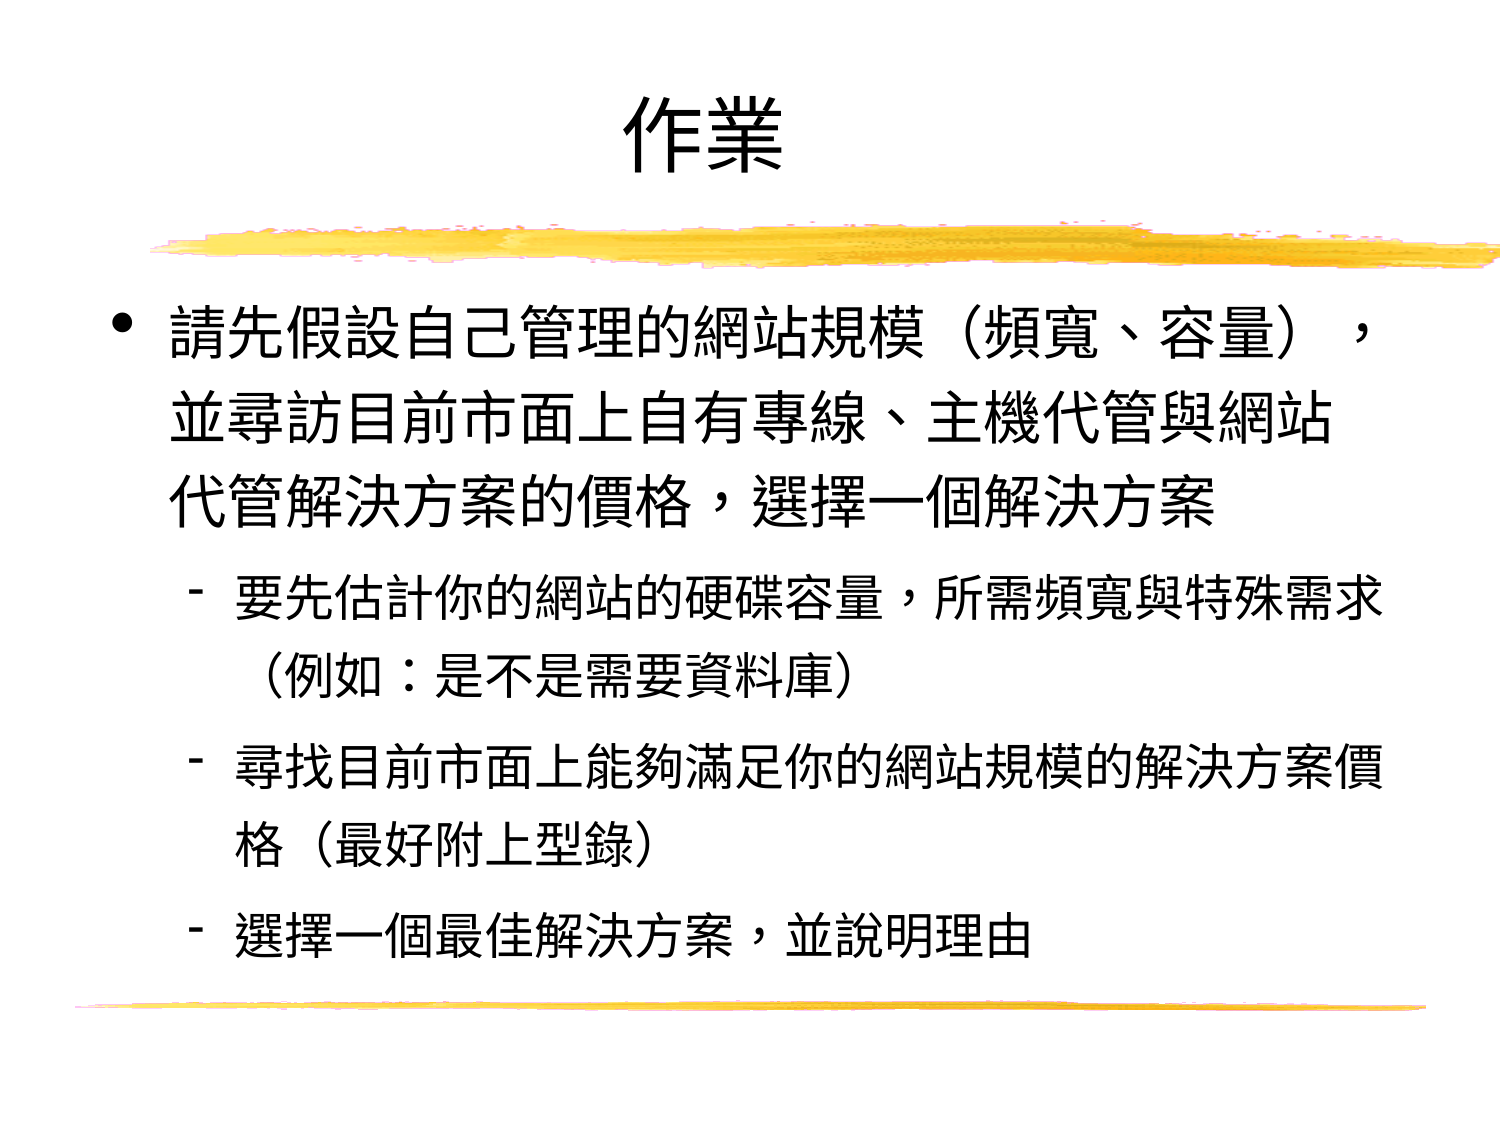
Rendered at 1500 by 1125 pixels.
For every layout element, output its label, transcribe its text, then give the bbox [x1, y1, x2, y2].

picture [75, 999, 1426, 1013]
picture [150, 215, 1500, 279]
list 請先假設自己管理的網站規模（頻寬、容量），並尋訪目前市面上自有專線、主機代管與網站代管解決方案的價格，選擇一個解決方案 要先估計你的網站的硬碟容量，所需頻寬與特殊需求（例如：是不是需要資料庫） 尋找目前市面上能夠滿足你的網站規模的解決方案價格（最好附上型錄） 選擇一個最佳解決方案，並說明理由 [112, 287, 1388, 963]
title 作業 [66, 30, 1342, 231]
